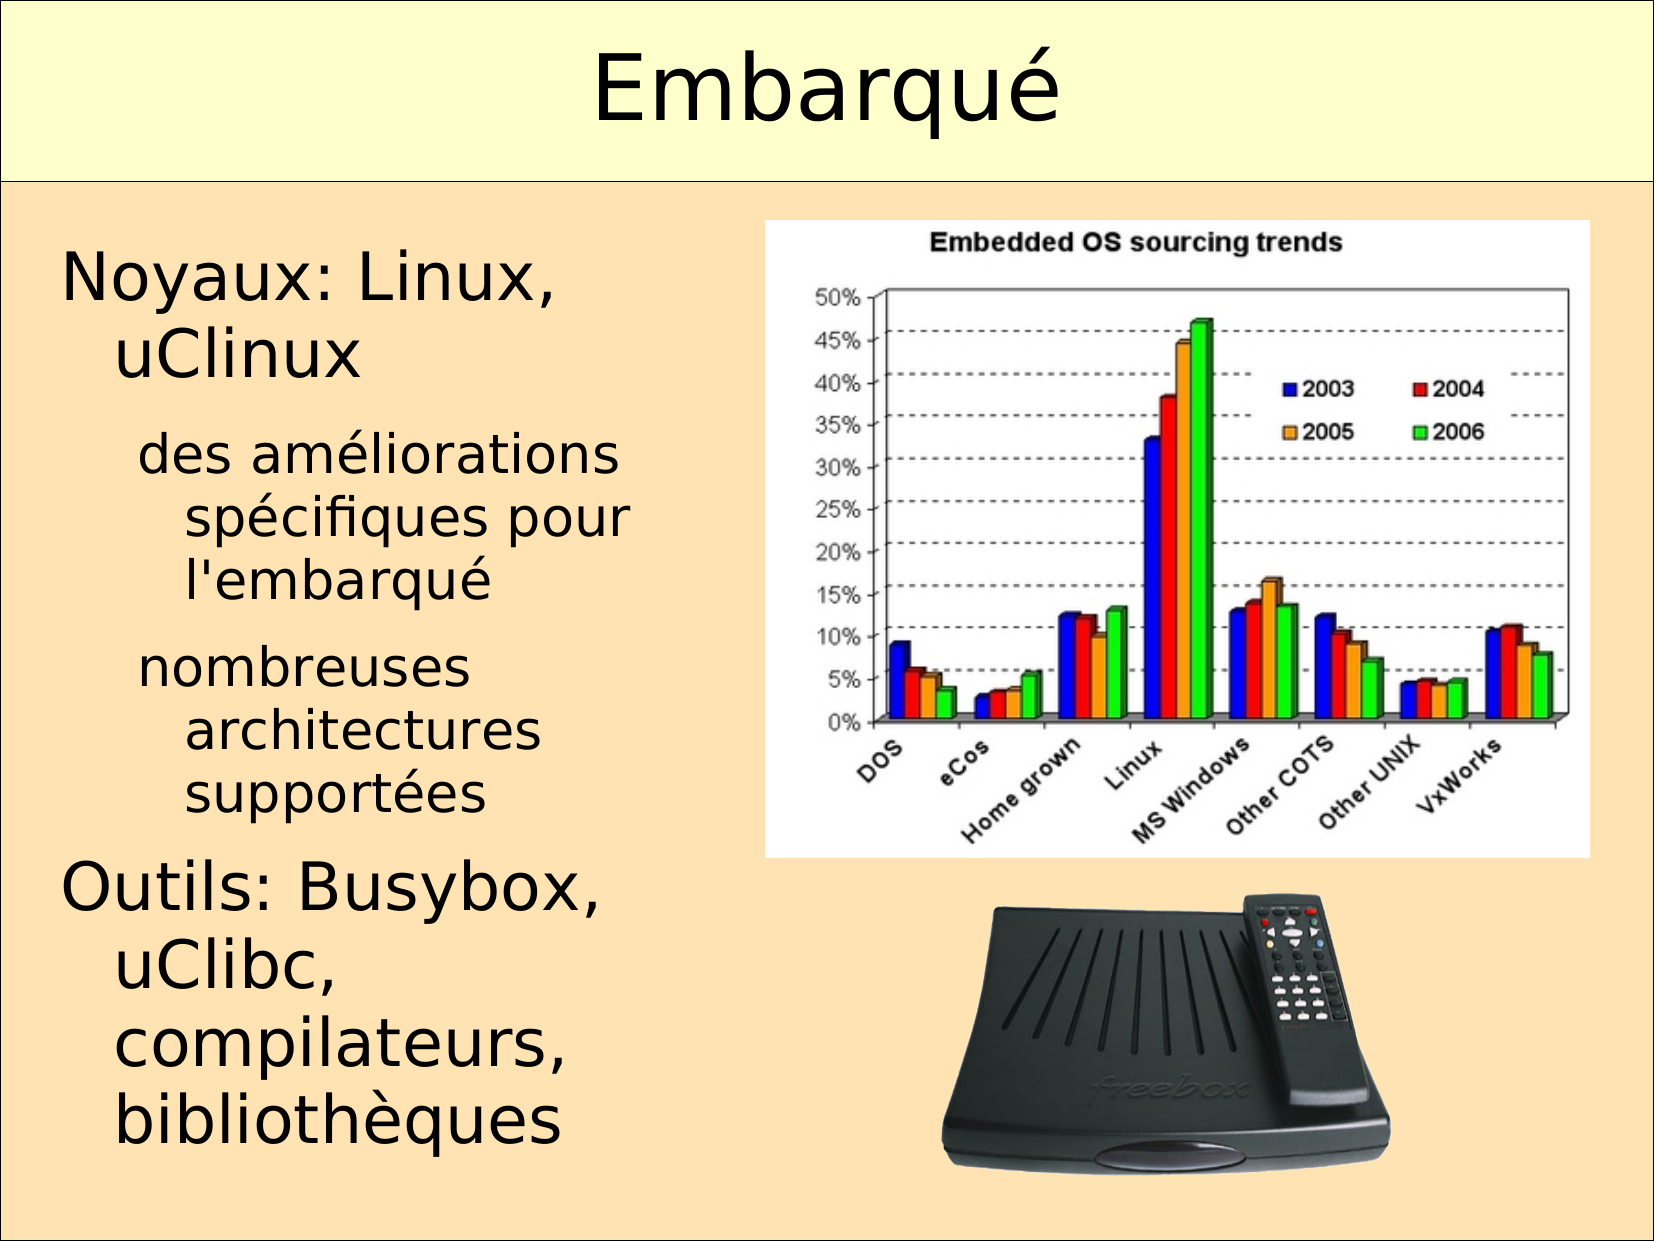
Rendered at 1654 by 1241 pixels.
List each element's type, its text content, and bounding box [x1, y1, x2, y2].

list Noyaux: Linux, uClinux des améliorations spécifiques pour l'embarqué nombreuses architectures supportées Outils: Busybox, uClibc, compilateurs, bibliothèques [42, 238, 766, 1160]
title Embarqué [0, 7, 1654, 169]
picture [941, 893, 1391, 1176]
picture [765, 220, 1590, 858]
